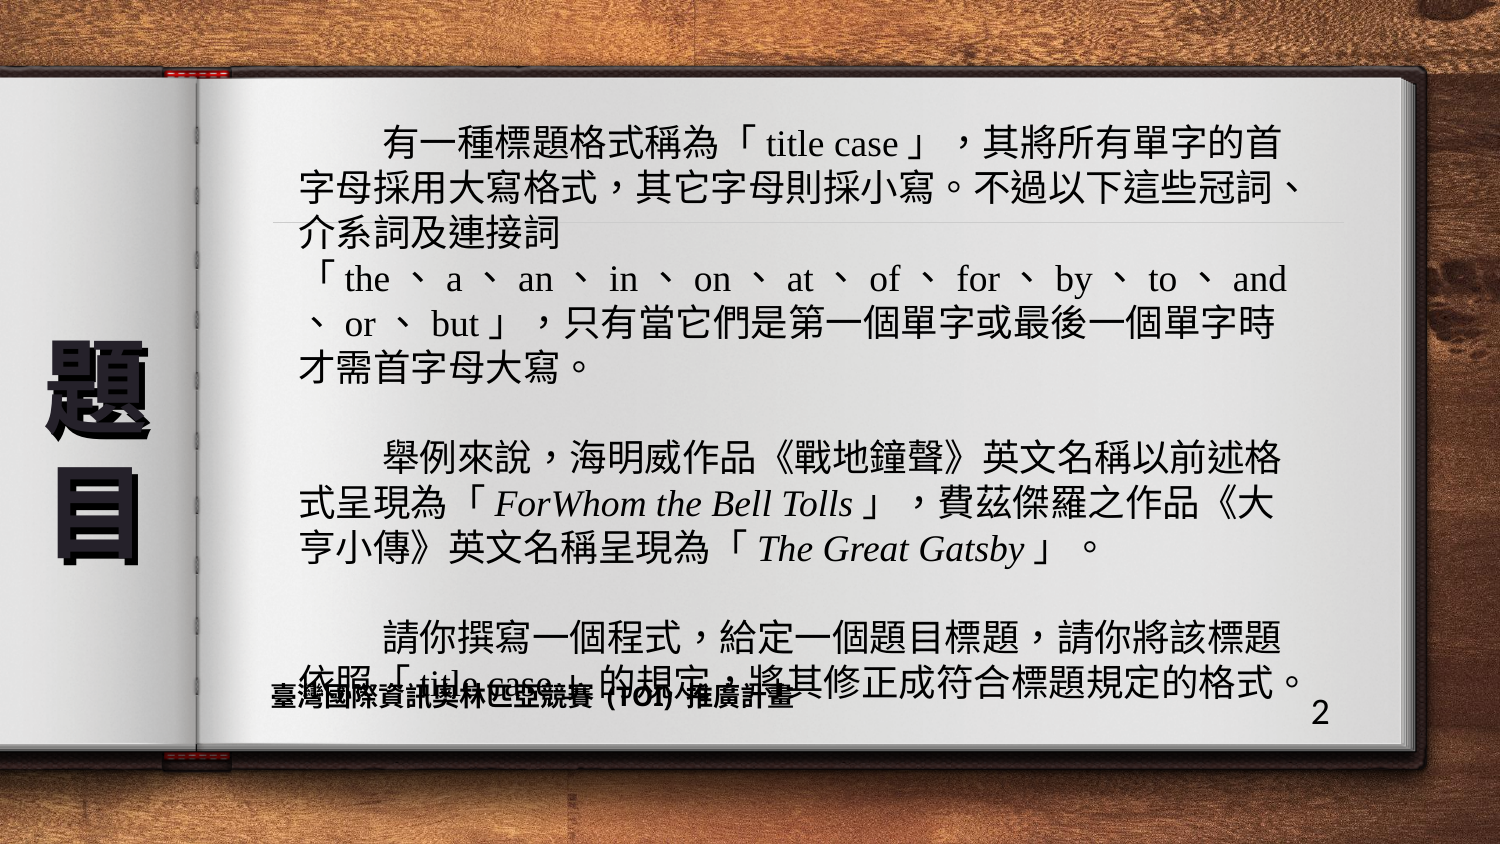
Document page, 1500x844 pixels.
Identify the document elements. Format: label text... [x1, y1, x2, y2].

text_box [1295, 672, 1386, 737]
title 題 目 [28, 306, 210, 552]
text_box 有一種標題格式稱為「title case」，其將所有單字的首字母採用大寫格式，其它字母則採小寫。不過以下這些冠詞、介系詞及連接詞「the、a、an、in、on、at、of、for、by、to、and、or、but」，只有當它們是第一個單字或最後一個單字時才需首字母大寫。 舉例來說，海明威作品《戰地鐘聲》英文名稱以前述格式呈現為「ForWhom the Bell Tolls」，費茲傑羅之作品《大亨小傳》英文名稱呈現為「The Great Gatsby」。 請你撰寫一個程式，給定一個題目標題，請你將該標題依照「title case」的規定，將其修正成符合標題規定的格式。 [283, 66, 1317, 711]
